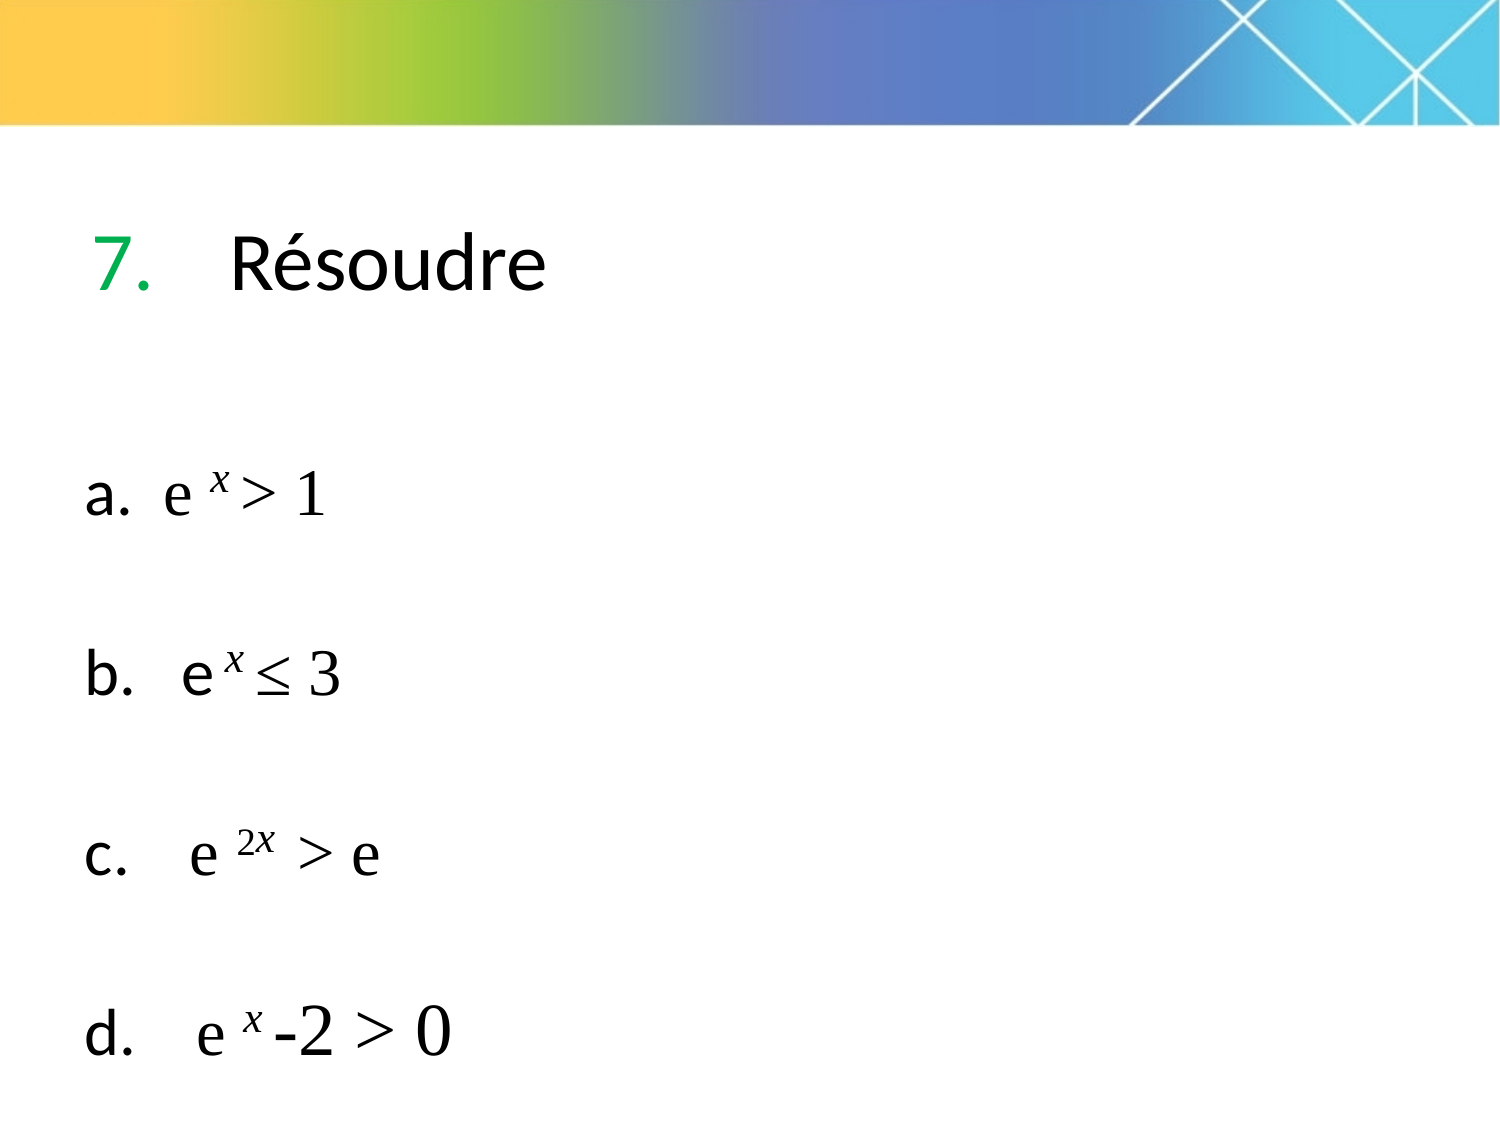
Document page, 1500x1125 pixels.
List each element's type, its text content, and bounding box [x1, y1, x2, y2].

picture [0, 0, 1500, 127]
text_box a. e x > 1 b. e x ≤ 3 c. e 2x > e d. e x -2 > 0 [70, 342, 1465, 1078]
title Résoudre [76, 163, 1500, 351]
